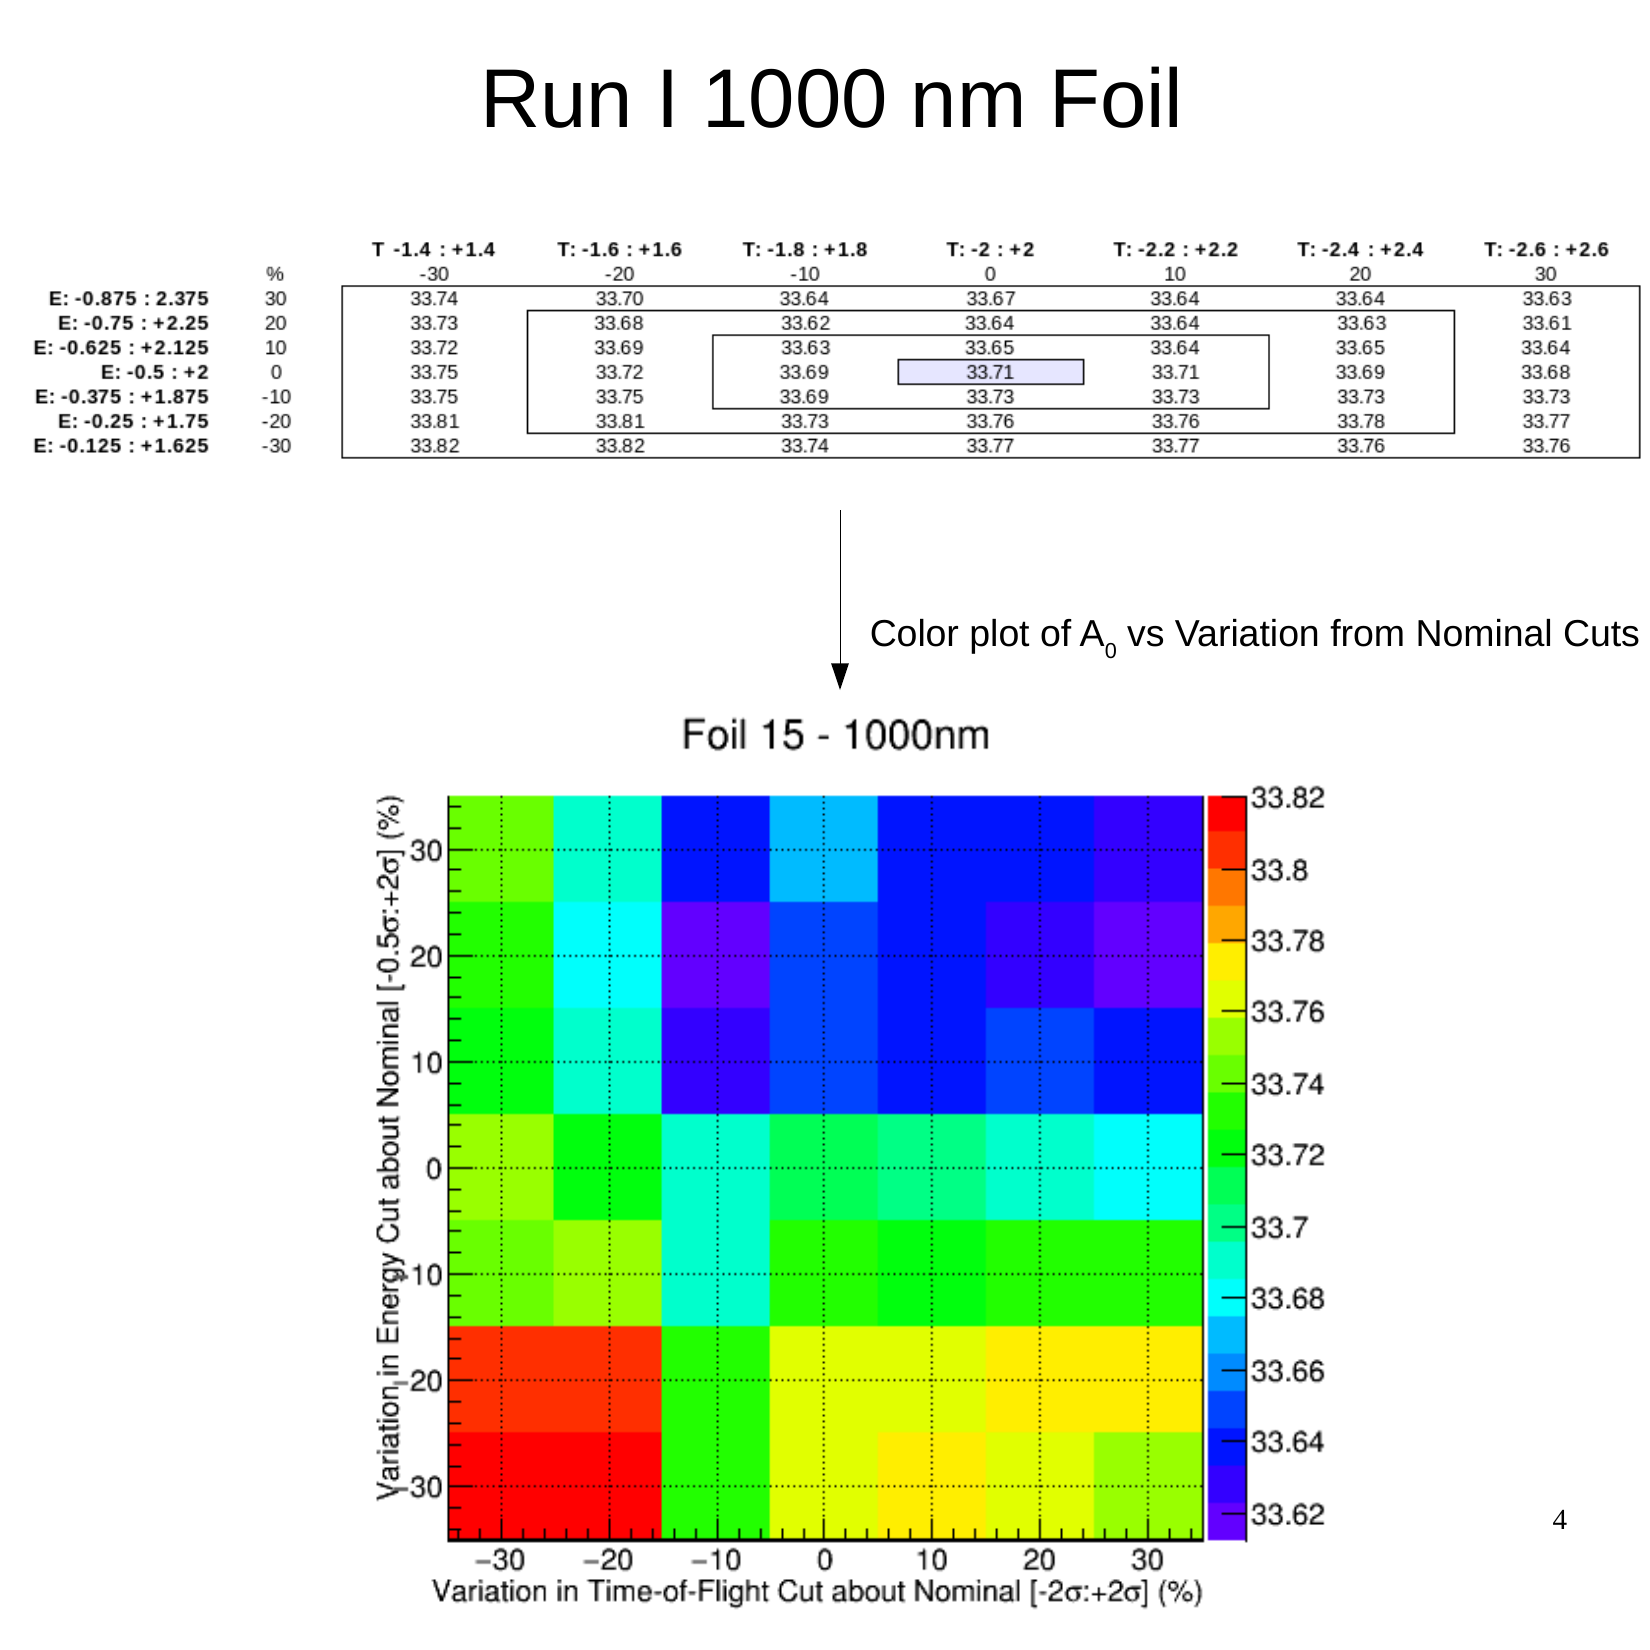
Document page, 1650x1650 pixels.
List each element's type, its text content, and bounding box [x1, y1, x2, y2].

text_box Color plot of A0 vs Variation from Nominal Cuts [855, 605, 1650, 676]
picture [330, 704, 1344, 1636]
picture [0, 238, 1650, 466]
text_box Run I 1000 nm Foil [90, 45, 1576, 153]
